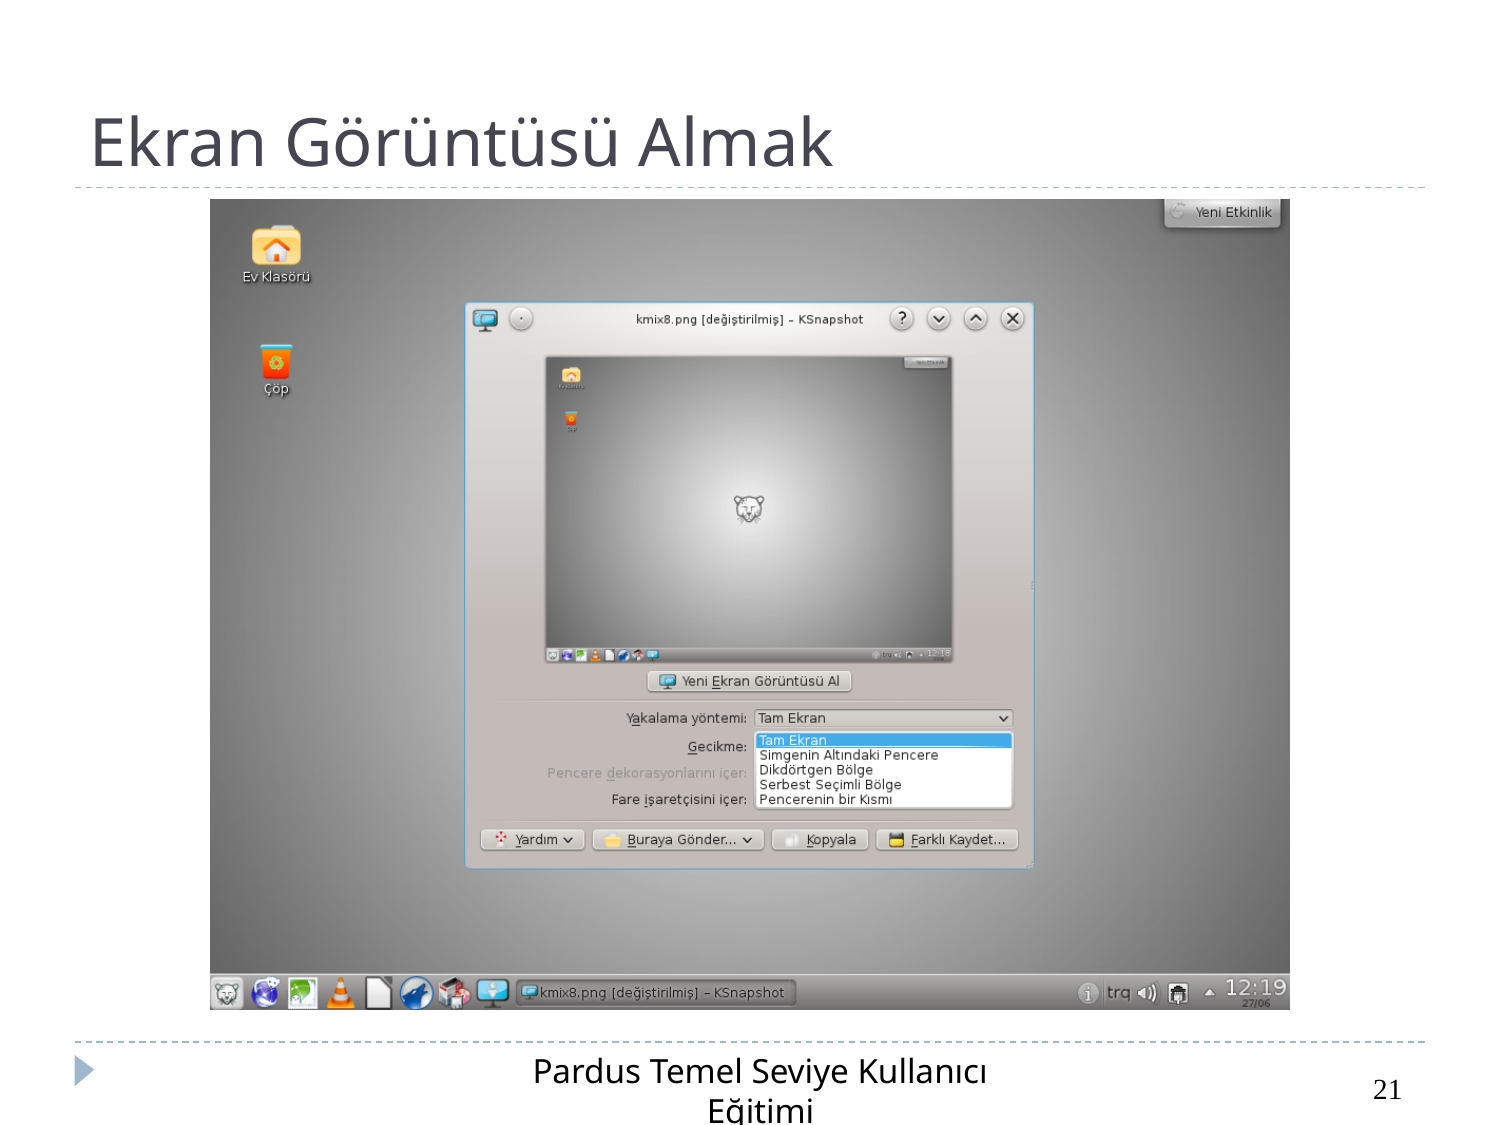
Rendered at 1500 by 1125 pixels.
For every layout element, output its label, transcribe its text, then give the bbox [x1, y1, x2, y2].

picture [210, 199, 1290, 1010]
title Ekran Görüntüsü Almak [75, 24, 1425, 188]
